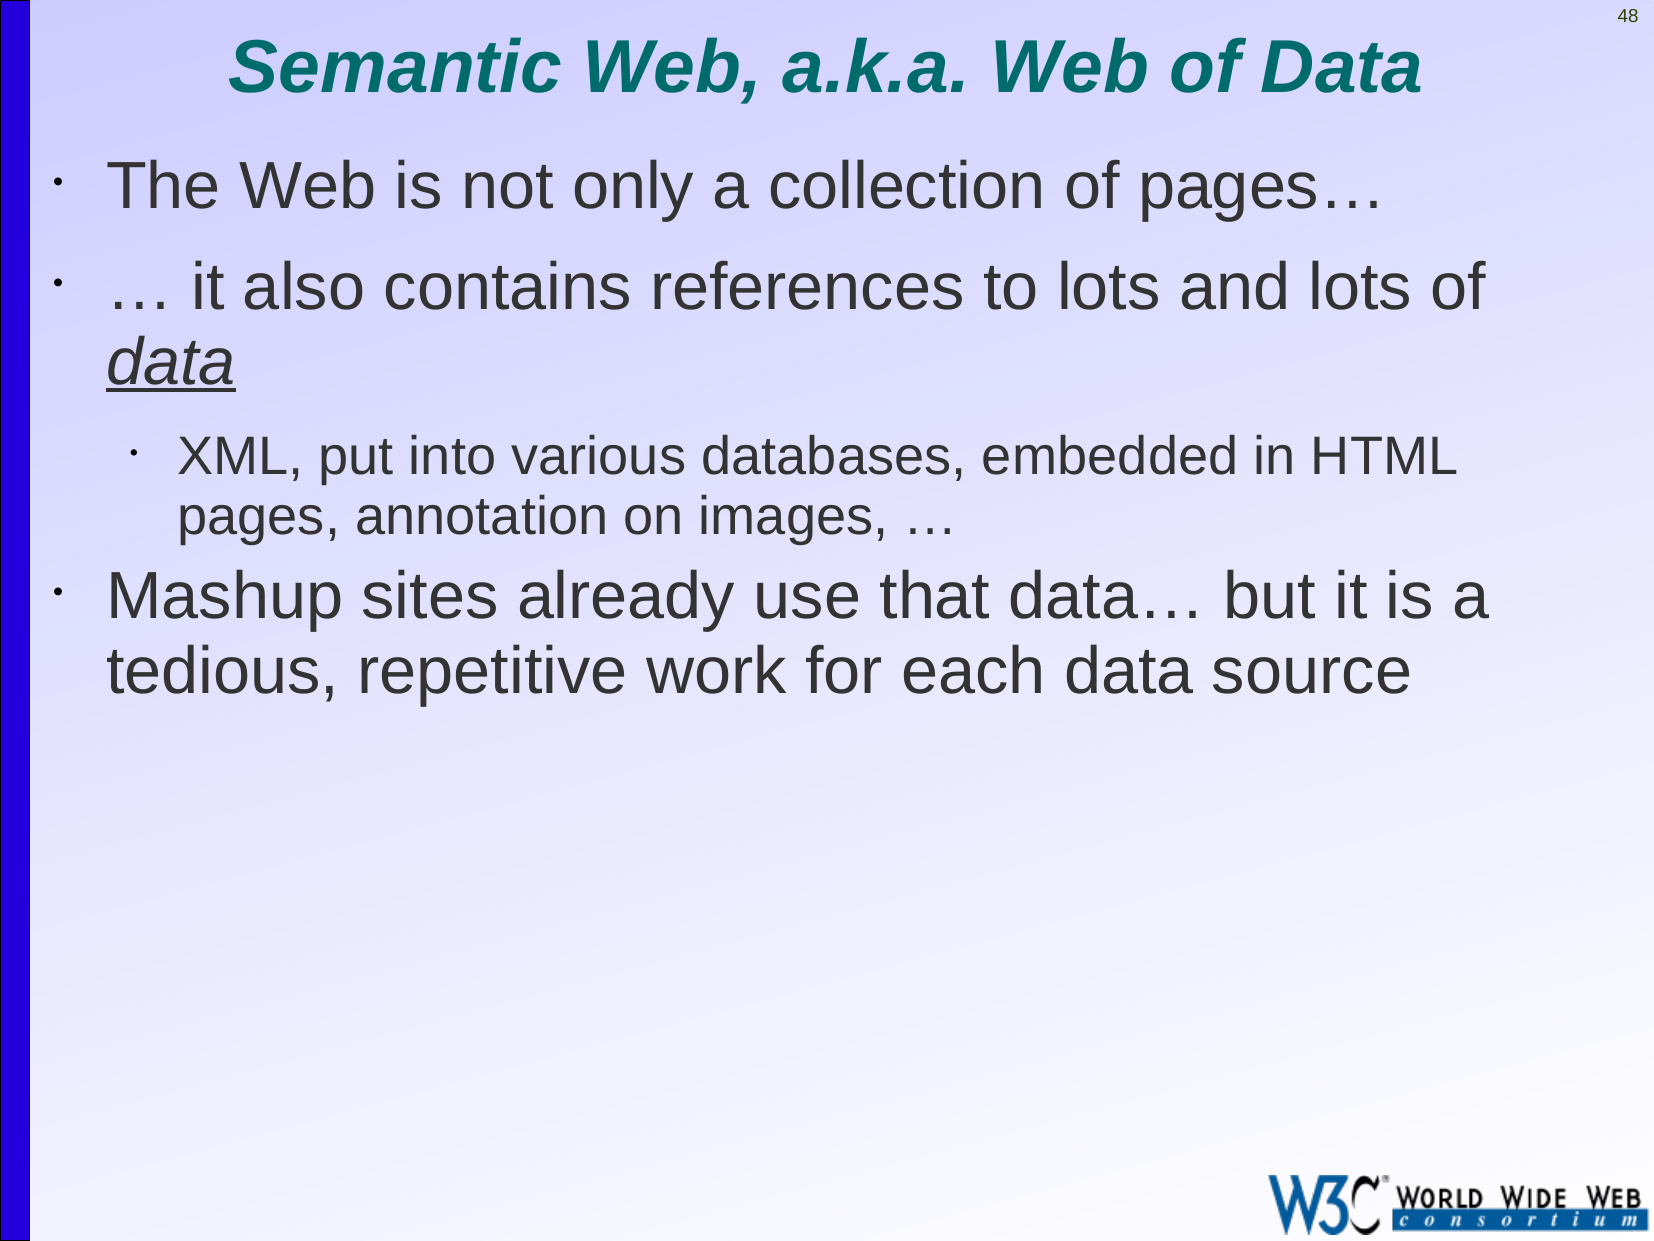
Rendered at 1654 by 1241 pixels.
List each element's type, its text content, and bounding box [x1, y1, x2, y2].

picture [1263, 1175, 1654, 1235]
title Semantic Web, a.k.a. Web of Data [0, 13, 1654, 117]
list The Web is not only a collection of pages… … it also contains references to lots and lots of data XML, put into various databases, embedded in HTML pages, annotation on images, … Mashup sites already use that data… but it is a tedious, repetitive work for each data source [35, 147, 1618, 1119]
